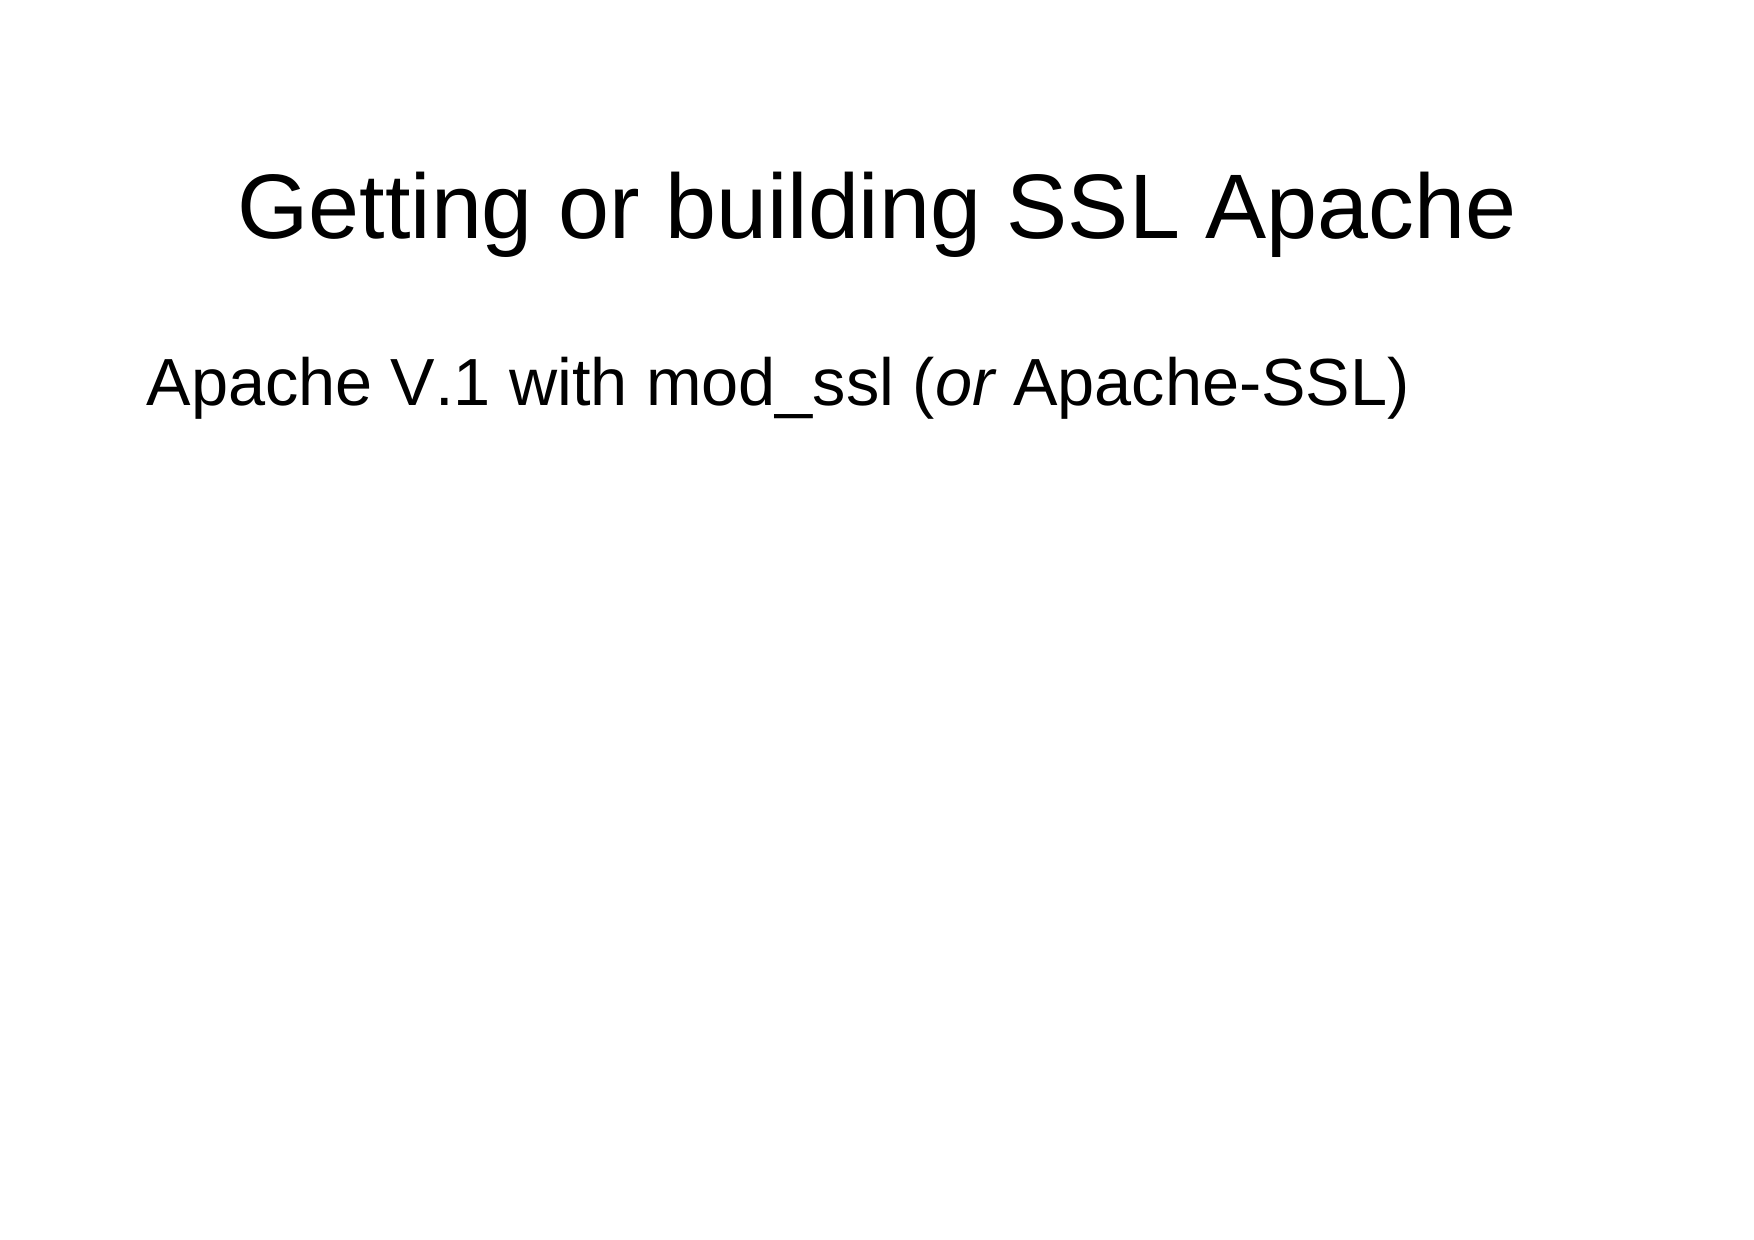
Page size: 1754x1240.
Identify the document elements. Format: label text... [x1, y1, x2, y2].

title Getting or building SSL Apache [128, 102, 1627, 310]
list Apache V.1 with mod_ssl (or Apache-SSL) [128, 344, 1627, 1126]
